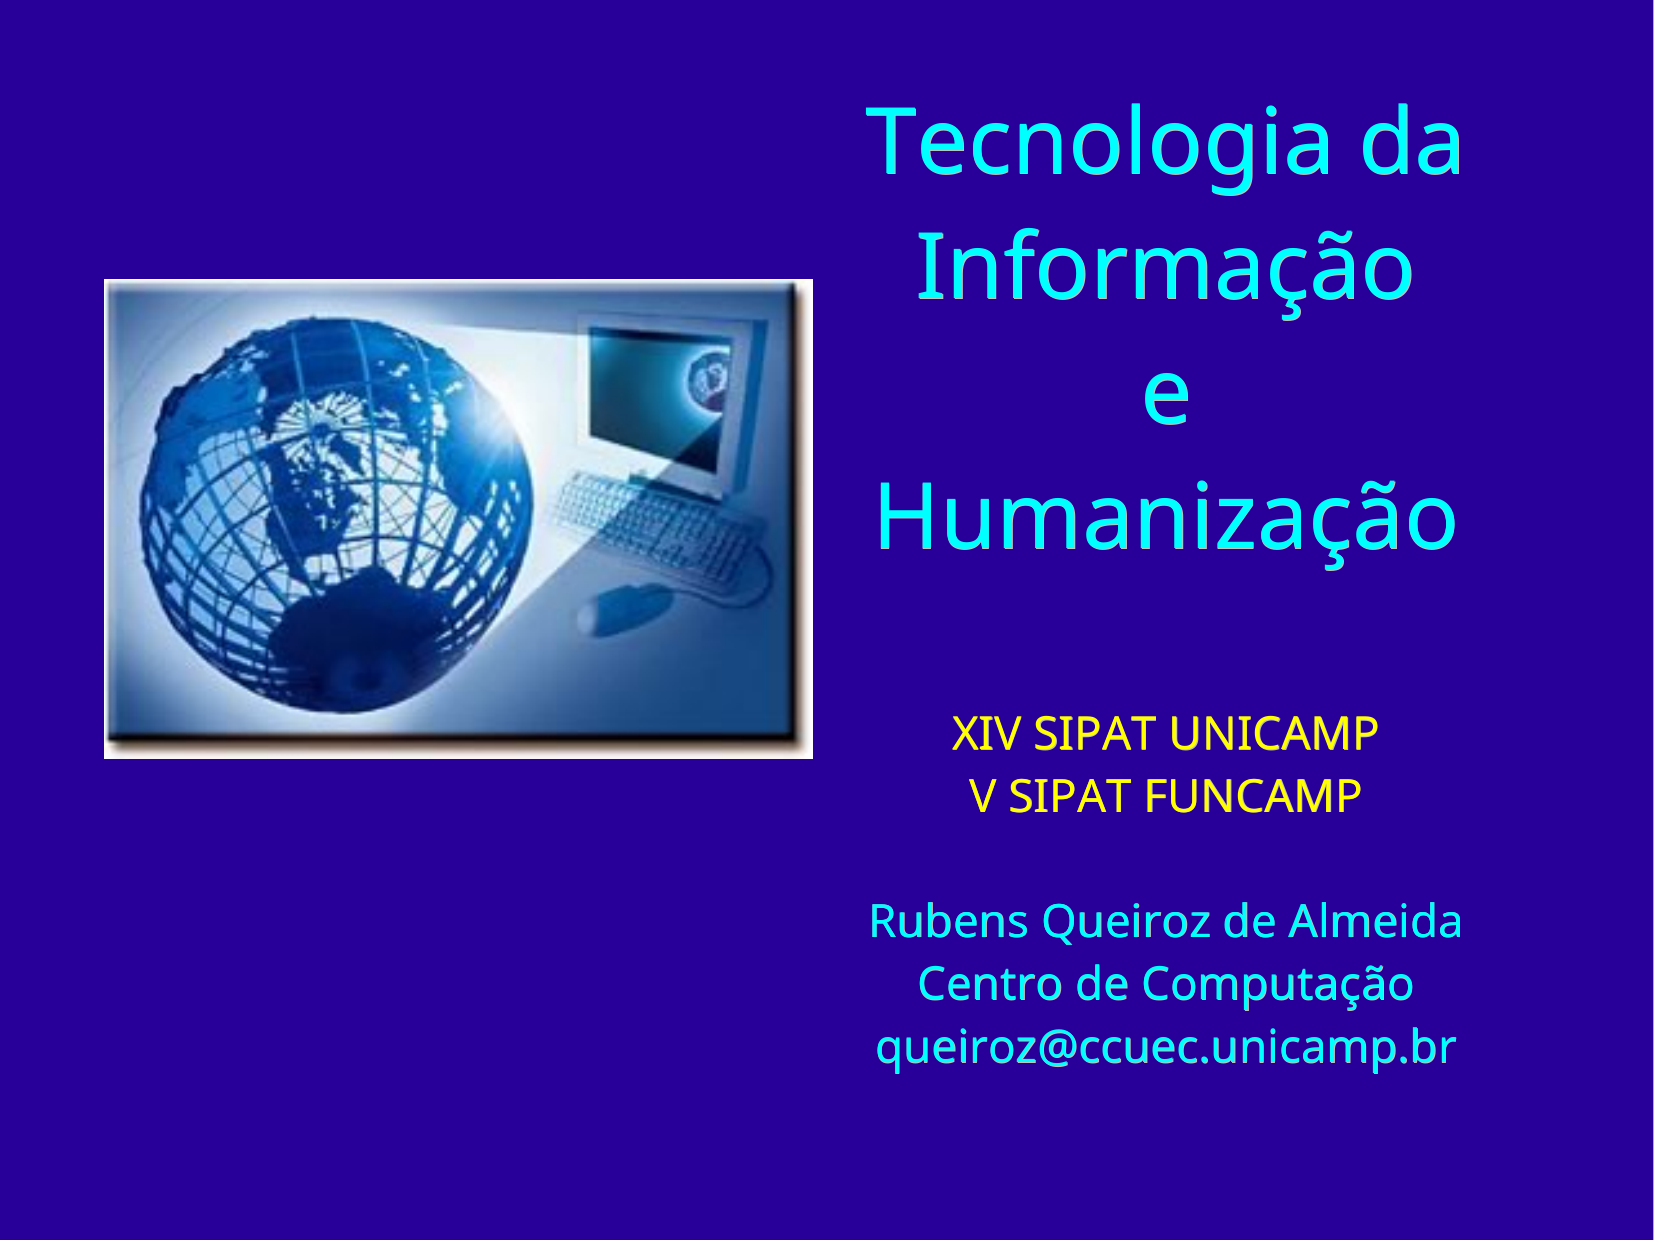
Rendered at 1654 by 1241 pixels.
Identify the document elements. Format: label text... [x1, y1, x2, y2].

picture [104, 279, 813, 759]
title Tecnologia da Informação e Humanização XIV SIPAT UNICAMP V SIPAT FUNCAMP Rubens Queiroz de Almeida Centro de Computação queiroz@ccuec.unicamp.br [767, 88, 1565, 1063]
